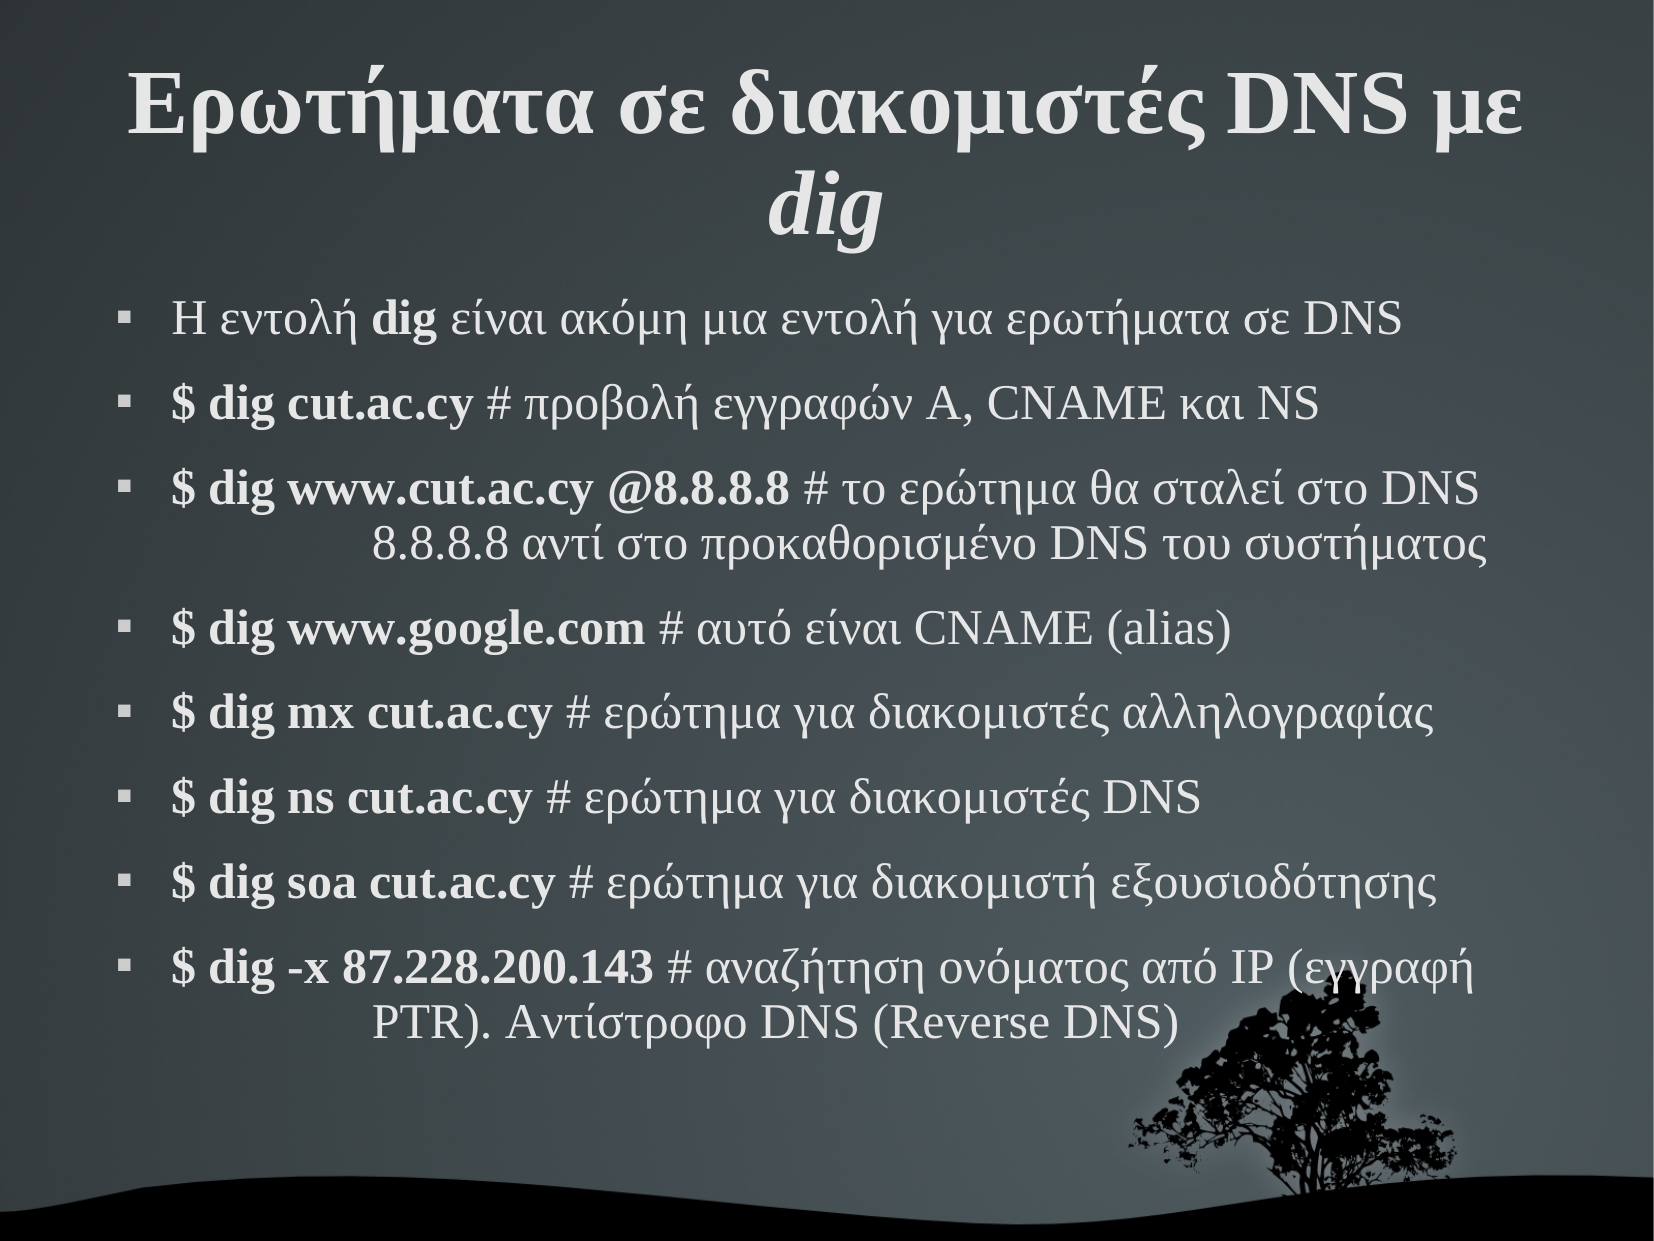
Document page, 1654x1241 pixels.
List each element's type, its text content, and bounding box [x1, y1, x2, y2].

picture [0, 0, 1654, 1241]
title Ερωτήματα σε διακομιστές DNS με dig [82, 33, 1571, 273]
list Η εντολή dig είναι ακόμη μια εντολή για ερωτήματα σε DNS $ dig cut.ac.cy # προβολή εγγραφών Α, CNAME και NS $ dig www.cut.ac.cy @8.8.8.8 # το ερώτημα θα σταλεί στο DNS 8.8.8.8 αντί στο προκαθορισμένο DNS του συστήματος $ dig www.google.com # αυτό είναι CNAME (alias) $ dig mx cut.ac.cy # ερώτημα για διακομιστές αλληλογραφίας $ dig ns cut.ac.cy # ερώτημα για διακομιστές DNS $ dig soa cut.ac.cy # ερώτημα για διακομιστή εξουσιοδότησης $ dig -x 87.228.200.143 # αναζήτηση ονόματος από IP (εγγραφή PTR). Αντίστροφο DNS (Reverse DNS) [82, 290, 1571, 1140]
